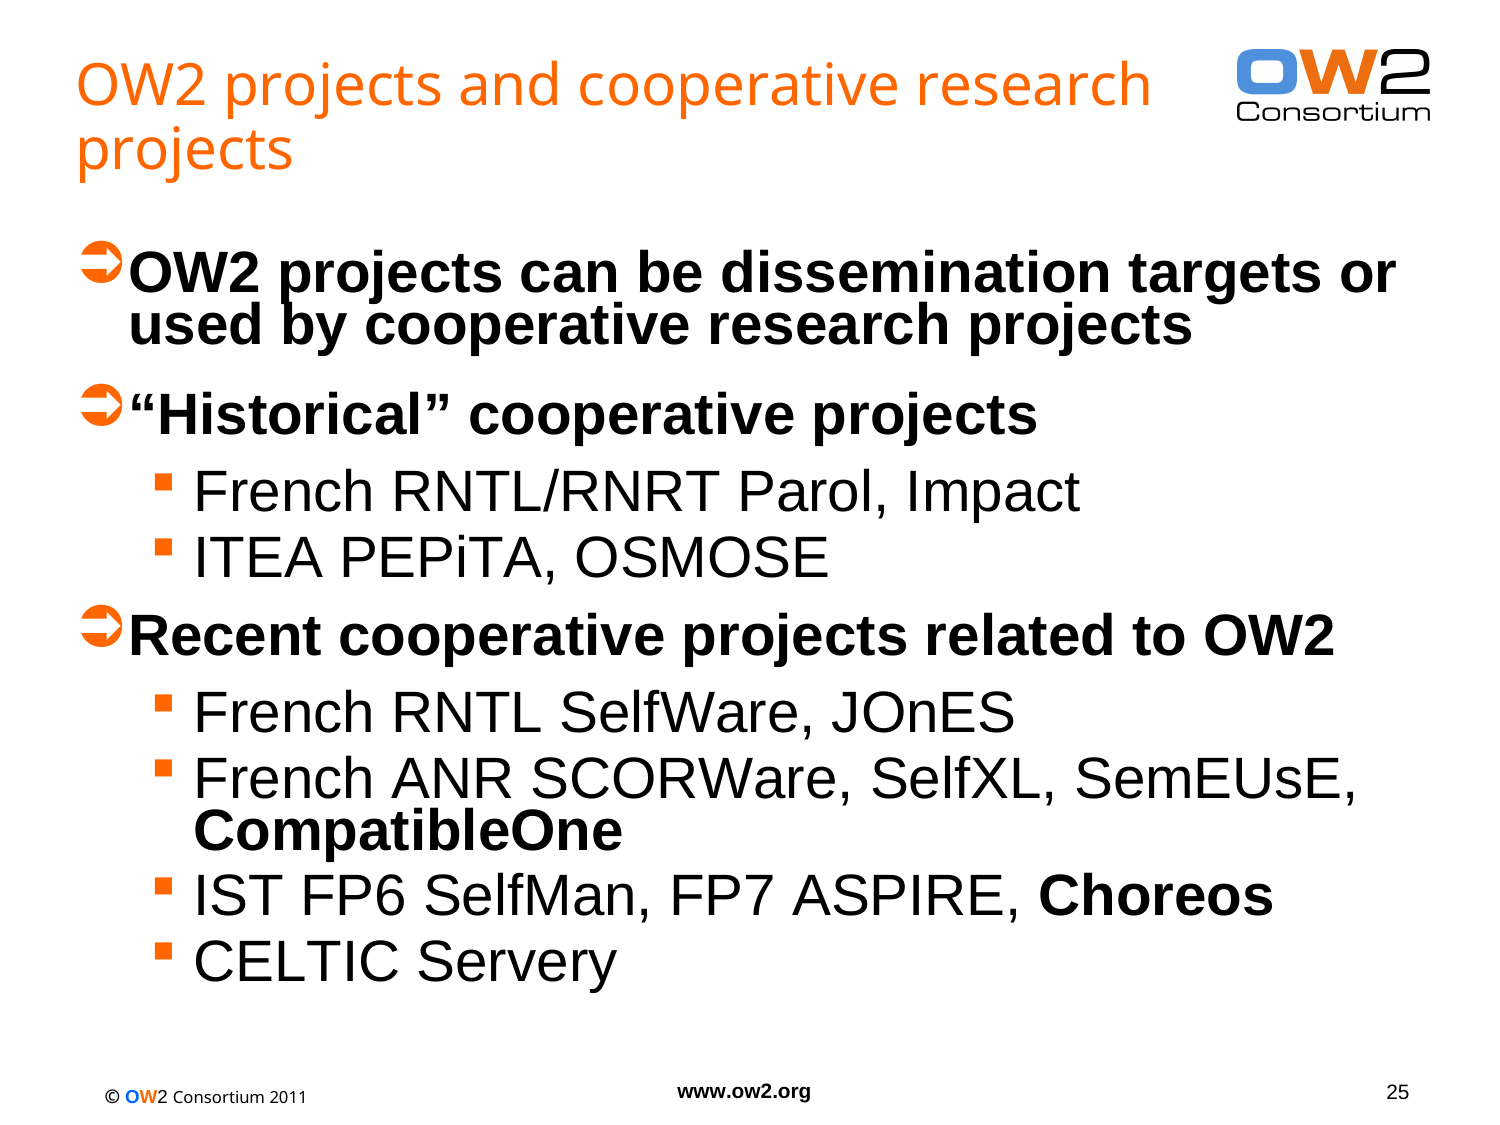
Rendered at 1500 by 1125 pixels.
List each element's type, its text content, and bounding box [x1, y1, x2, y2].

list OW2 projects can be dissemination targets or used by cooperative research projects “Historical” cooperative projects French RNTL/RNRT Parol, Impact ITEA PEPiTA, OSMOSE Recent cooperative projects related to OW2 French RNTL SelfWare, JOnES French ANR SCORWare, SelfXL, SemEUsE, CompatibleOne IST FP6 SelfMan, FP7 ASPIRE, Choreos CELTIC Servery [75, 250, 1425, 1028]
title OW2 projects and cooperative research projects [75, 44, 1175, 193]
